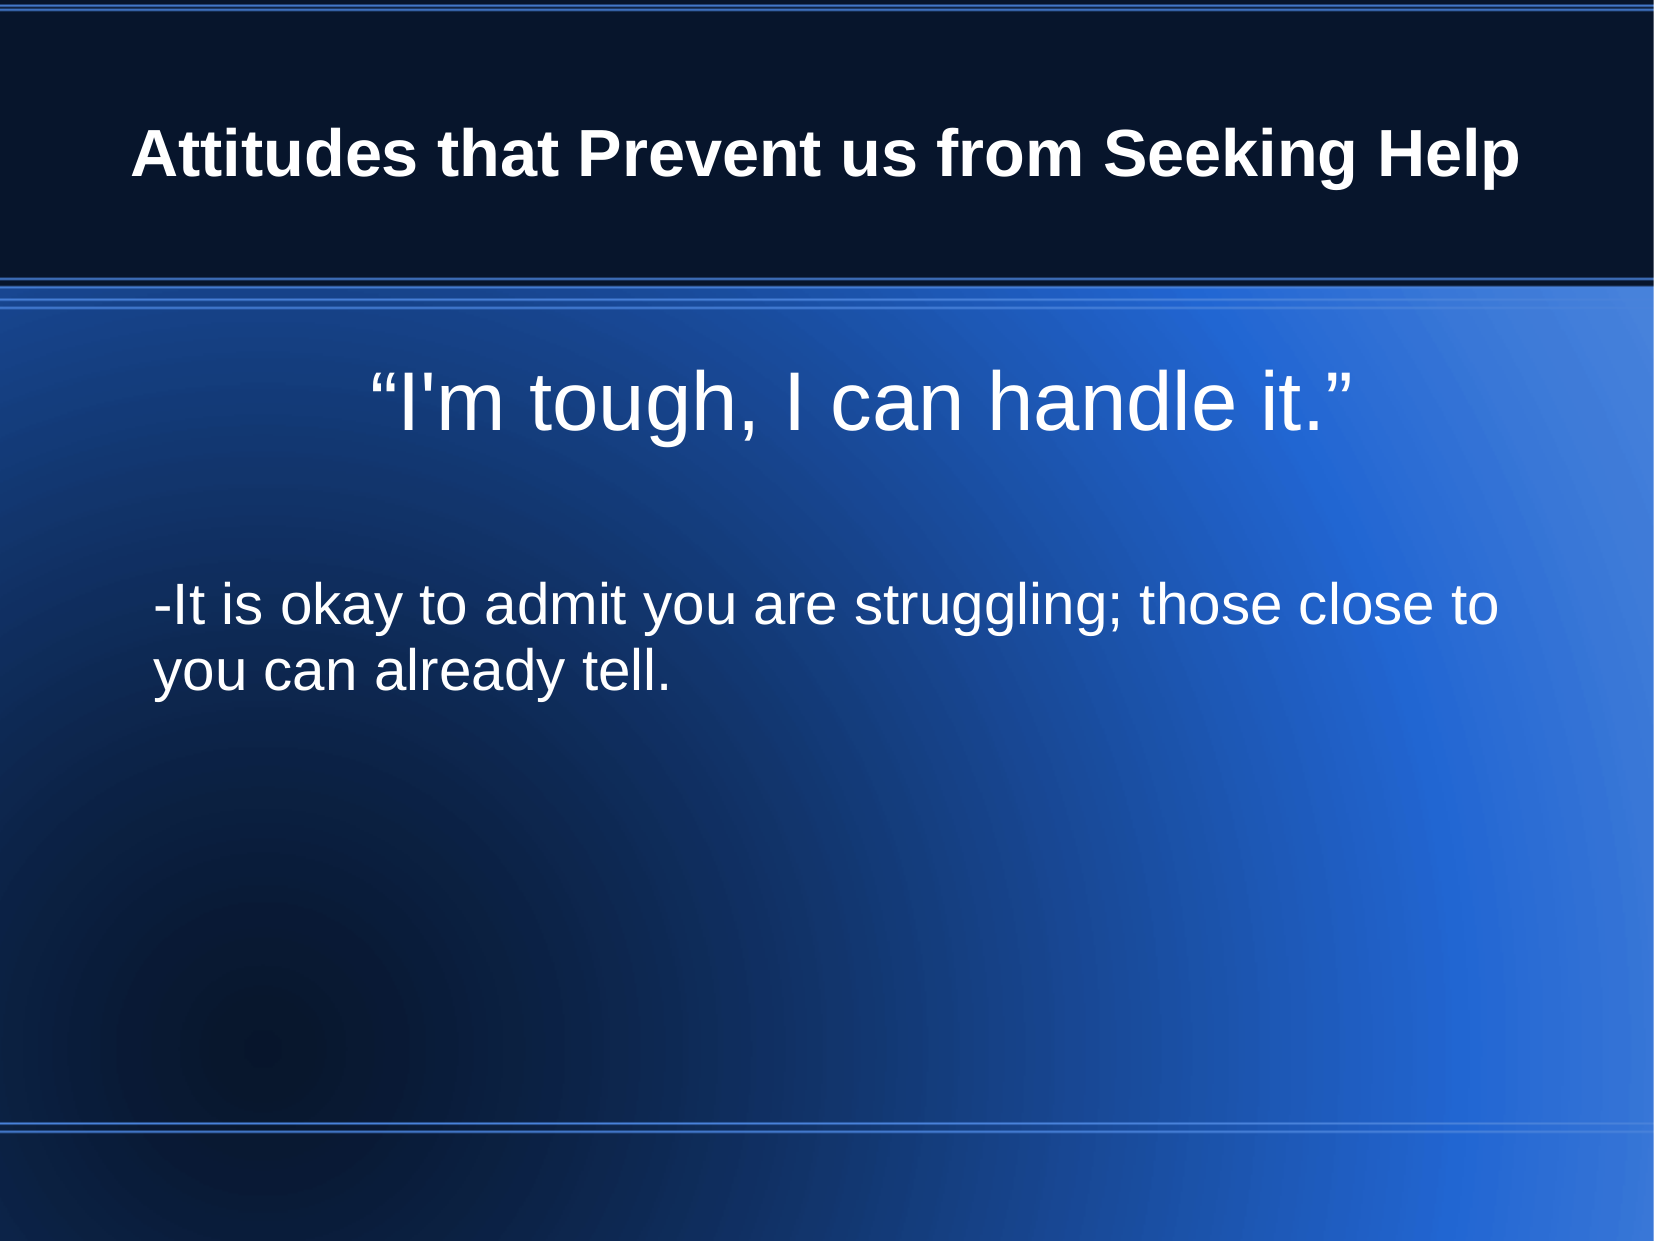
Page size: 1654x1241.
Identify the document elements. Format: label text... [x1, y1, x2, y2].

picture [0, 0, 1654, 1241]
list “I'm tough, I can handle it.” -It is okay to admit you are struggling; those close to you can already tell. [82, 355, 1571, 1058]
title Attitudes that Prevent us from Seeking Help [82, 49, 1571, 257]
